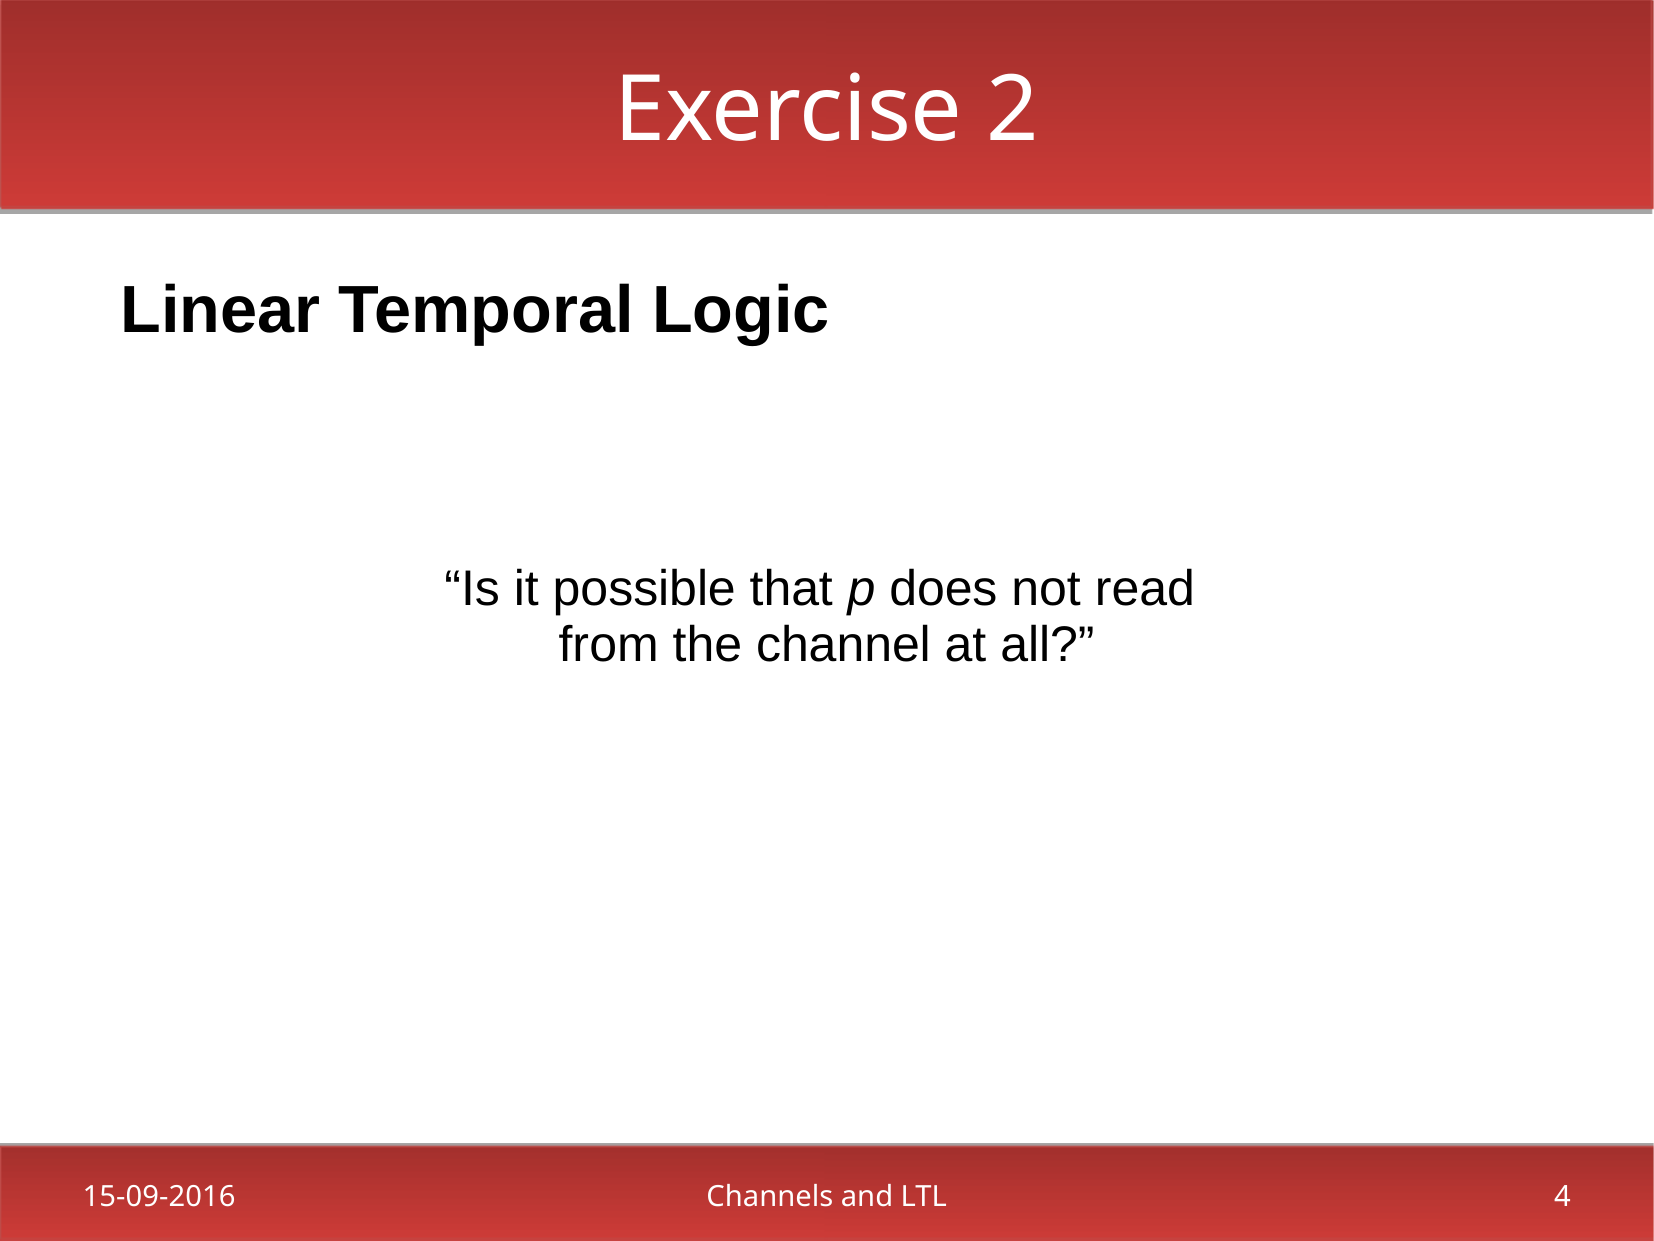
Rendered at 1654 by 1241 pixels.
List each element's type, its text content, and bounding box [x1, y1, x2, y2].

picture [0, 1143, 1654, 1241]
picture [0, 0, 1654, 214]
text_box Linear Temporal Logic [105, 264, 847, 354]
text_box “Is it possible that p does not read from the channel at all?” [429, 552, 1225, 680]
title Exercise 2 [59, 31, 1595, 178]
